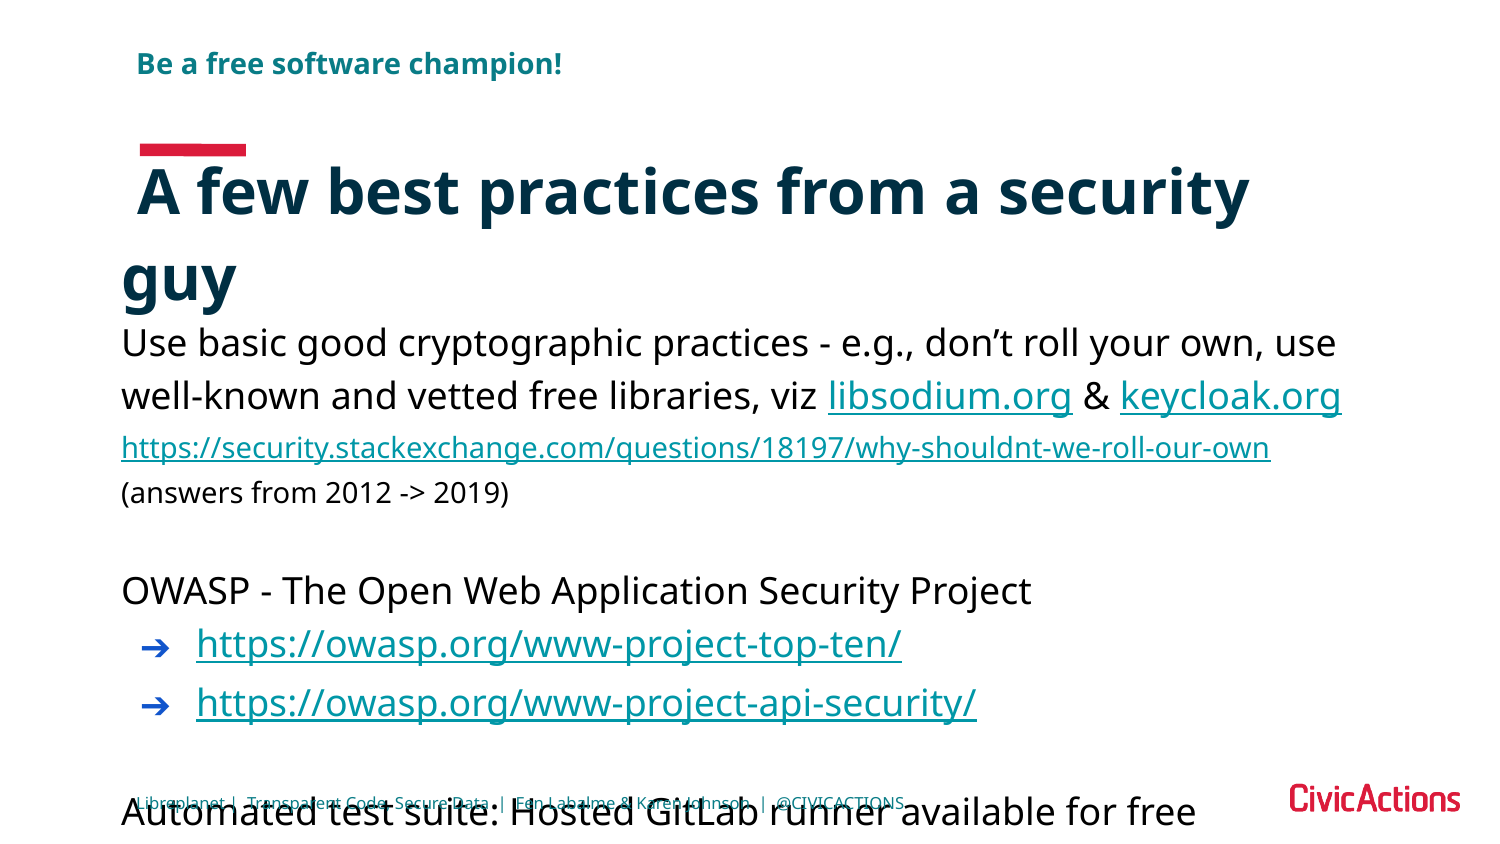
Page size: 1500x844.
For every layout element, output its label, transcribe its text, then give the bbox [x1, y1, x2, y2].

list A few best practices from a security guy Use basic good cryptographic practices - e.g., don’t roll your own, use well-known and vetted free libraries, viz libsodium.org & keycloak.org https://security.stackexchange.com/questions/18197/why-shouldnt-we-roll-our-own (answers from 2012 -> 2019) OWASP - The Open Web Application Security Project https://owasp.org/www-project-top-ten/ https://owasp.org/www-project-api-security/ Automated test suite: Hosted GitLab runner available for free [106, 125, 1360, 792]
text_box Libreplanet | Transparent Code, Secure Data | Fen Labalme & Karen Johnson | @CIVICACTIONS [121, 778, 1467, 817]
title Be a free software champion! [121, 30, 1375, 112]
